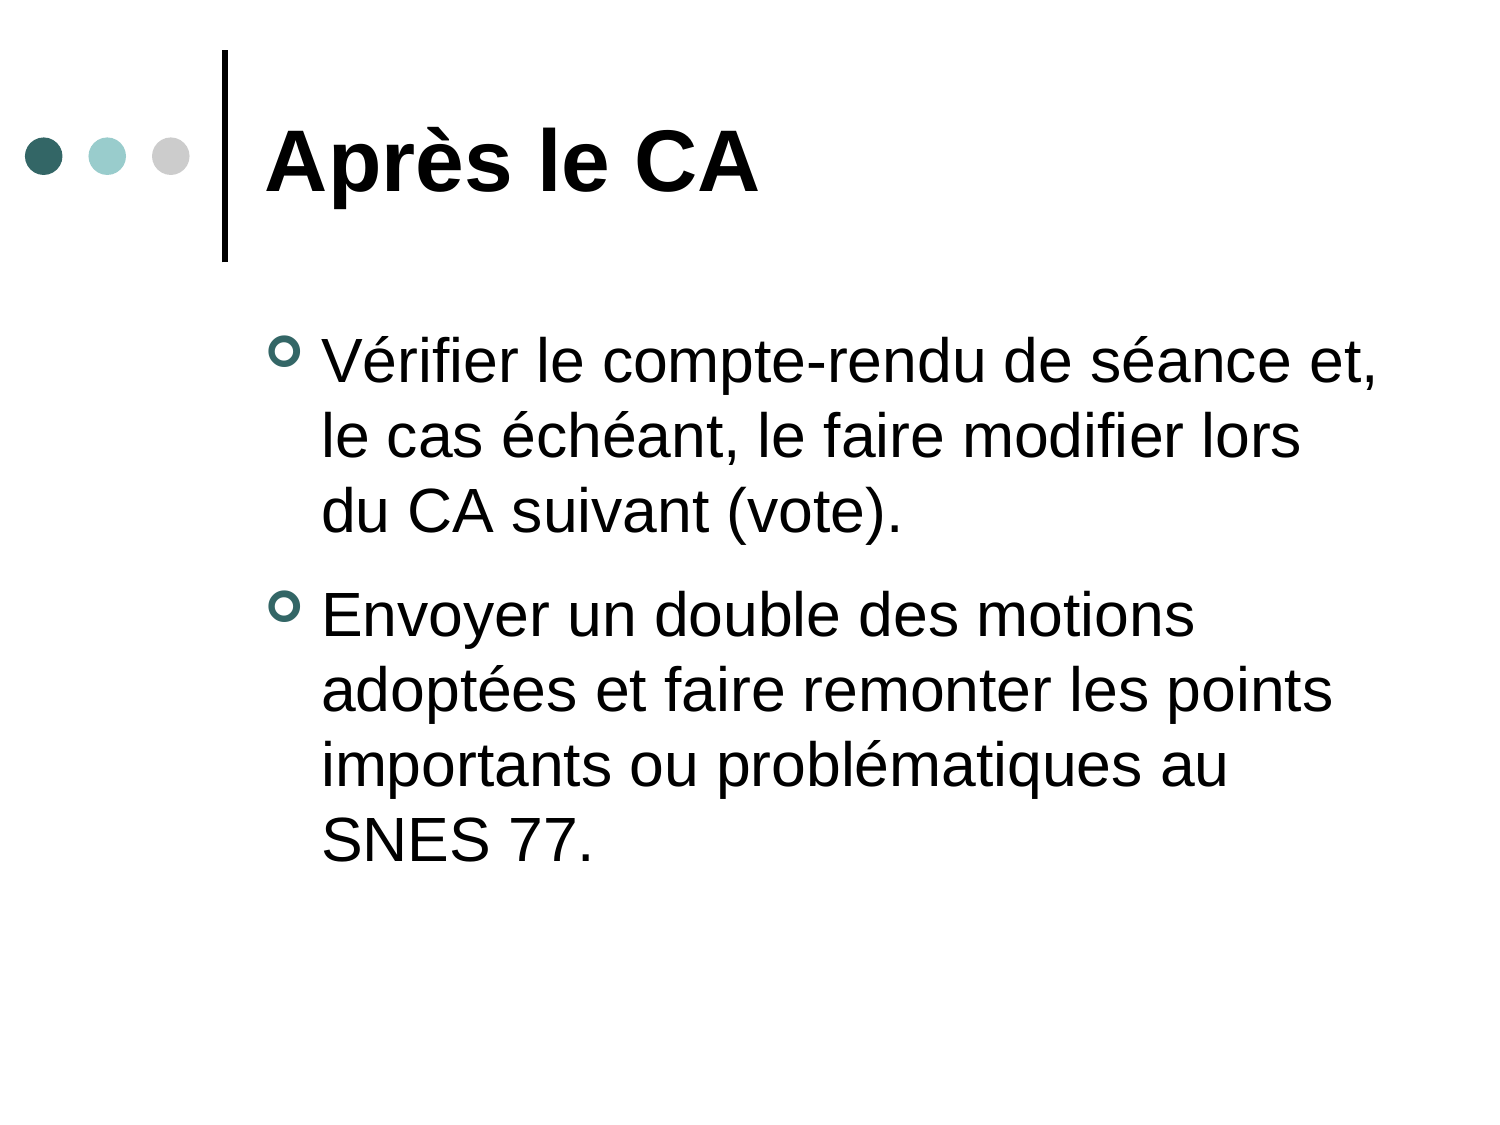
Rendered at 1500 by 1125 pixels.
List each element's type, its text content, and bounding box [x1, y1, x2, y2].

title Après le CA [249, 31, 1401, 282]
list Vérifier le compte-rendu de séance et, le cas échéant, le faire modifier lors du CA suivant (vote). Envoyer un double des motions adoptées et faire remonter les points importants ou problématiques au SNES 77. [249, 312, 1401, 988]
